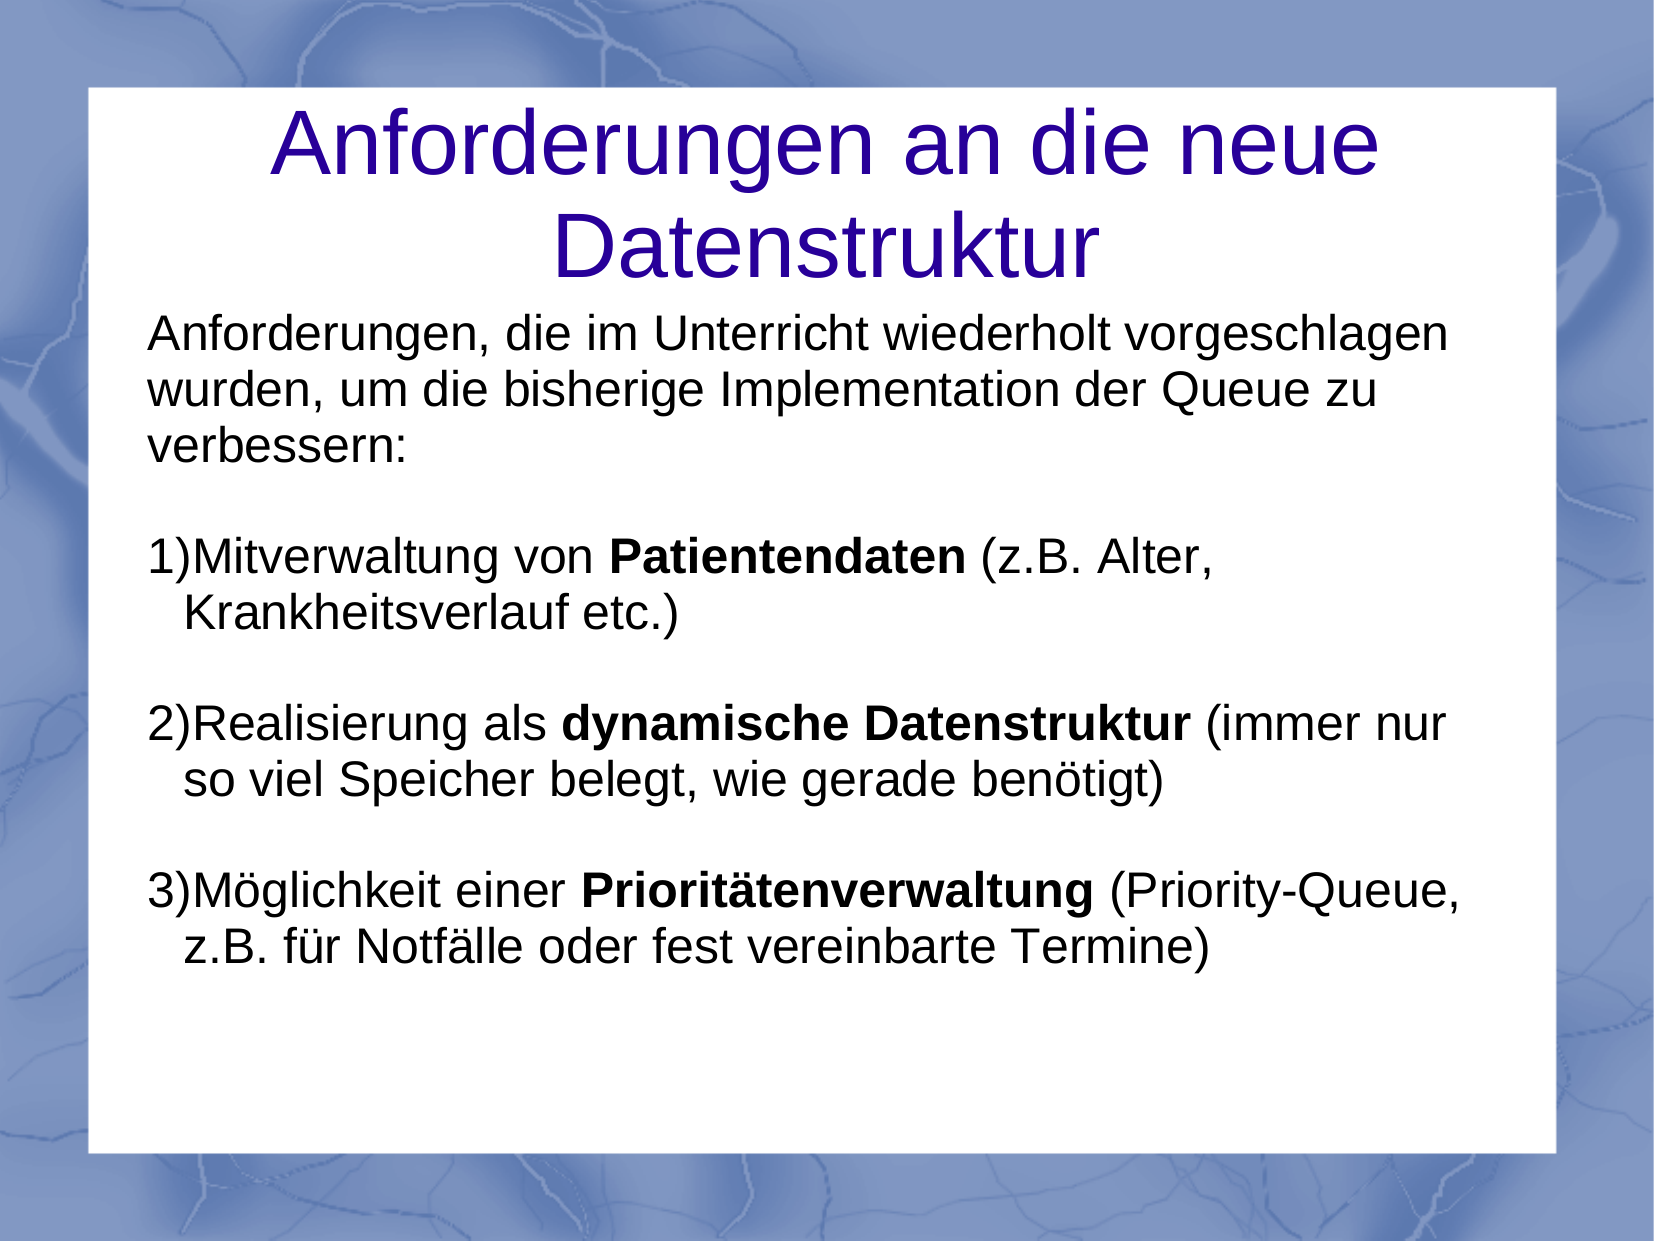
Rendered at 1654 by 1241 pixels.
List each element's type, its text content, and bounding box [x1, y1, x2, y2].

subtitle Anforderungen, die im Unterricht wiederholt vorgeschlagen wurden, um die bisherige Implementation der Queue zu verbessern: Mitverwaltung von Patientendaten (z.B. Alter, Krankheitsverlauf etc.) Realisierung als dynamische Datenstruktur (immer nur so viel Speicher belegt, wie gerade benötigt) Möglichkeit einer Prioritätenverwaltung (Priority-Queue, z.B. für Notfälle oder fest vereinbarte Termine) [147, 303, 1506, 1088]
picture [0, 0, 1654, 1241]
title Anforderungen an die neue Datenstruktur [118, 90, 1536, 298]
